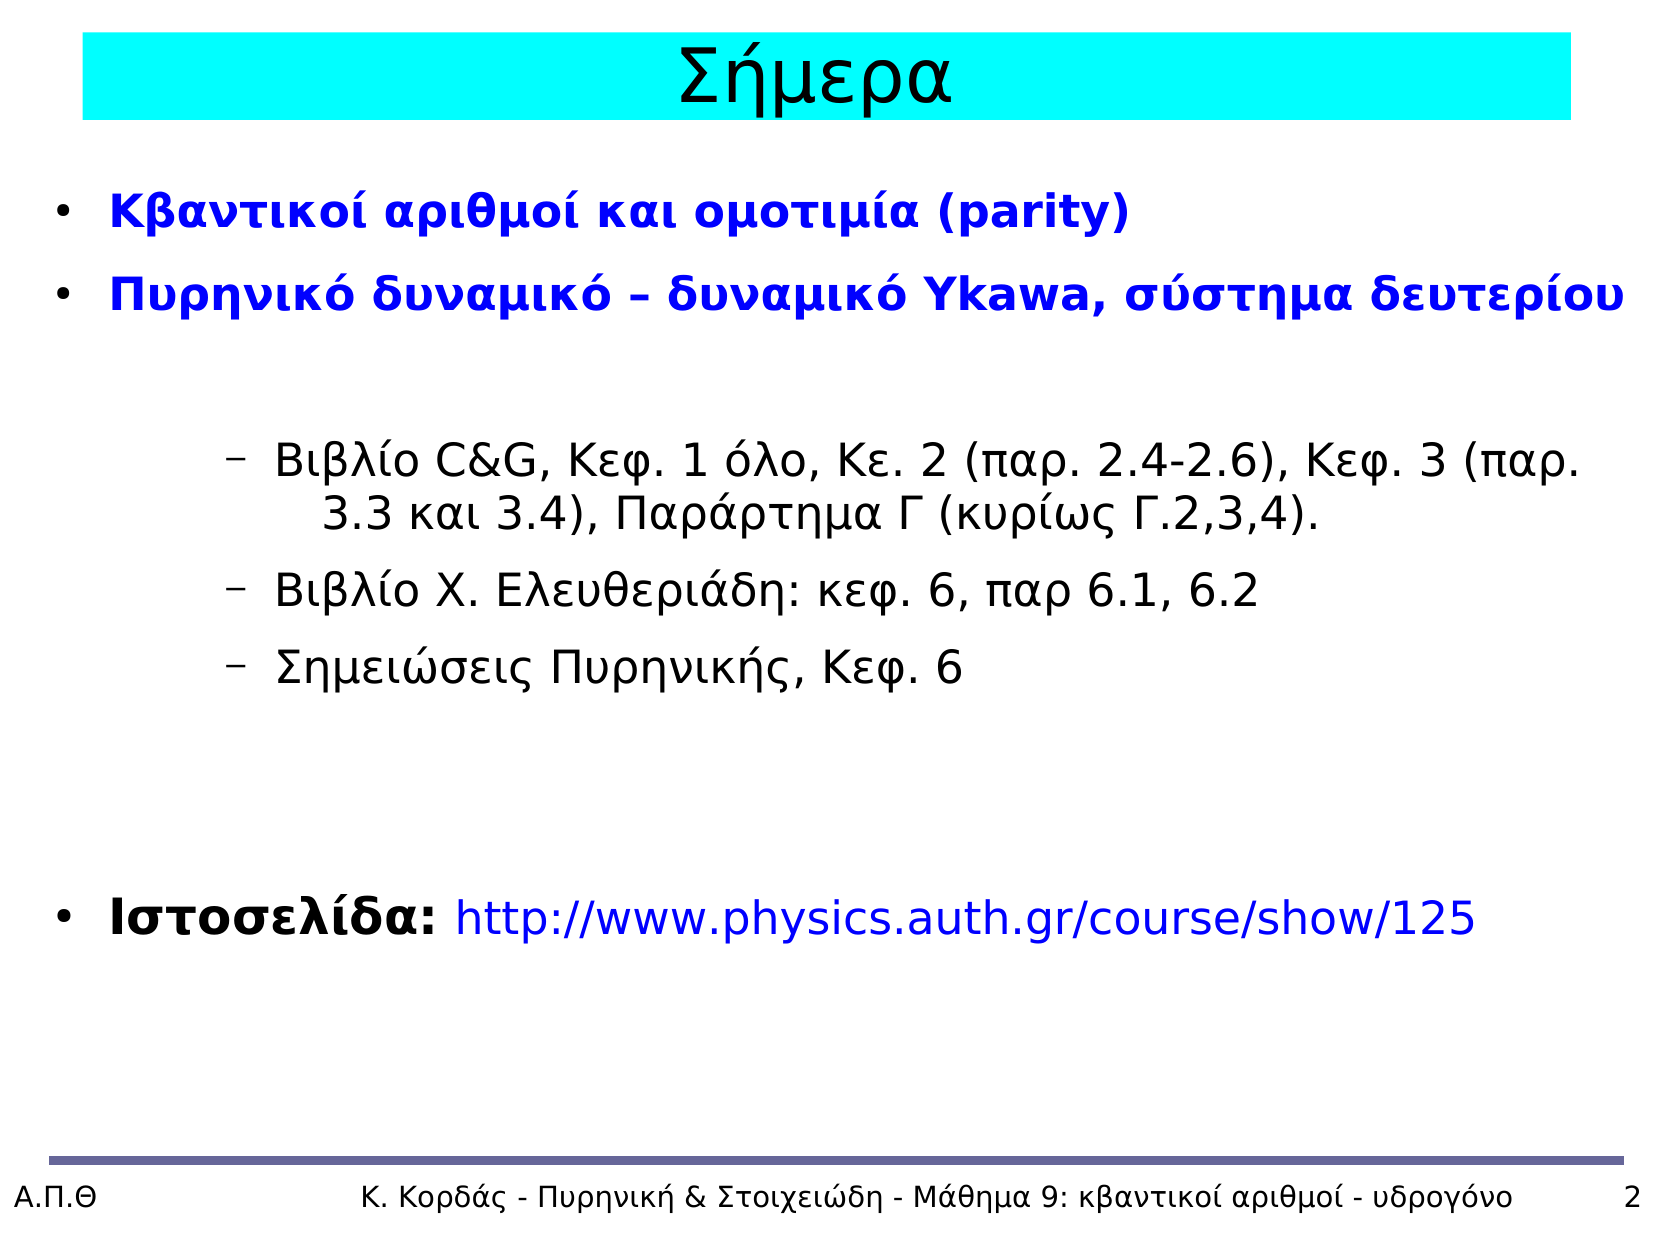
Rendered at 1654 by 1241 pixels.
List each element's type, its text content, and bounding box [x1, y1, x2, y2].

title Σήμερα [82, 32, 1571, 120]
list Κβαντικοί αριθμοί και ομοτιμία (parity) Πυρηνικό δυναμικό – δυναμικό Ykawa, σύστημα δευτερίου Βιβλίο C&G, Κεφ. 1 όλο, Κε. 2 (παρ. 2.4-2.6), Κεφ. 3 (παρ. 3.3 και 3.4), Παράρτημα Γ (κυρίως Γ.2,3,4). Βιβλίο Χ. Ελευθεριάδη: κεφ. 6, παρ 6.1, 6.2 Σημειώσεις Πυρηνικής, Κεφ. 6 Ιστοσελίδα: http://www.physics.auth.gr/course/show/125 [37, 185, 1631, 1148]
